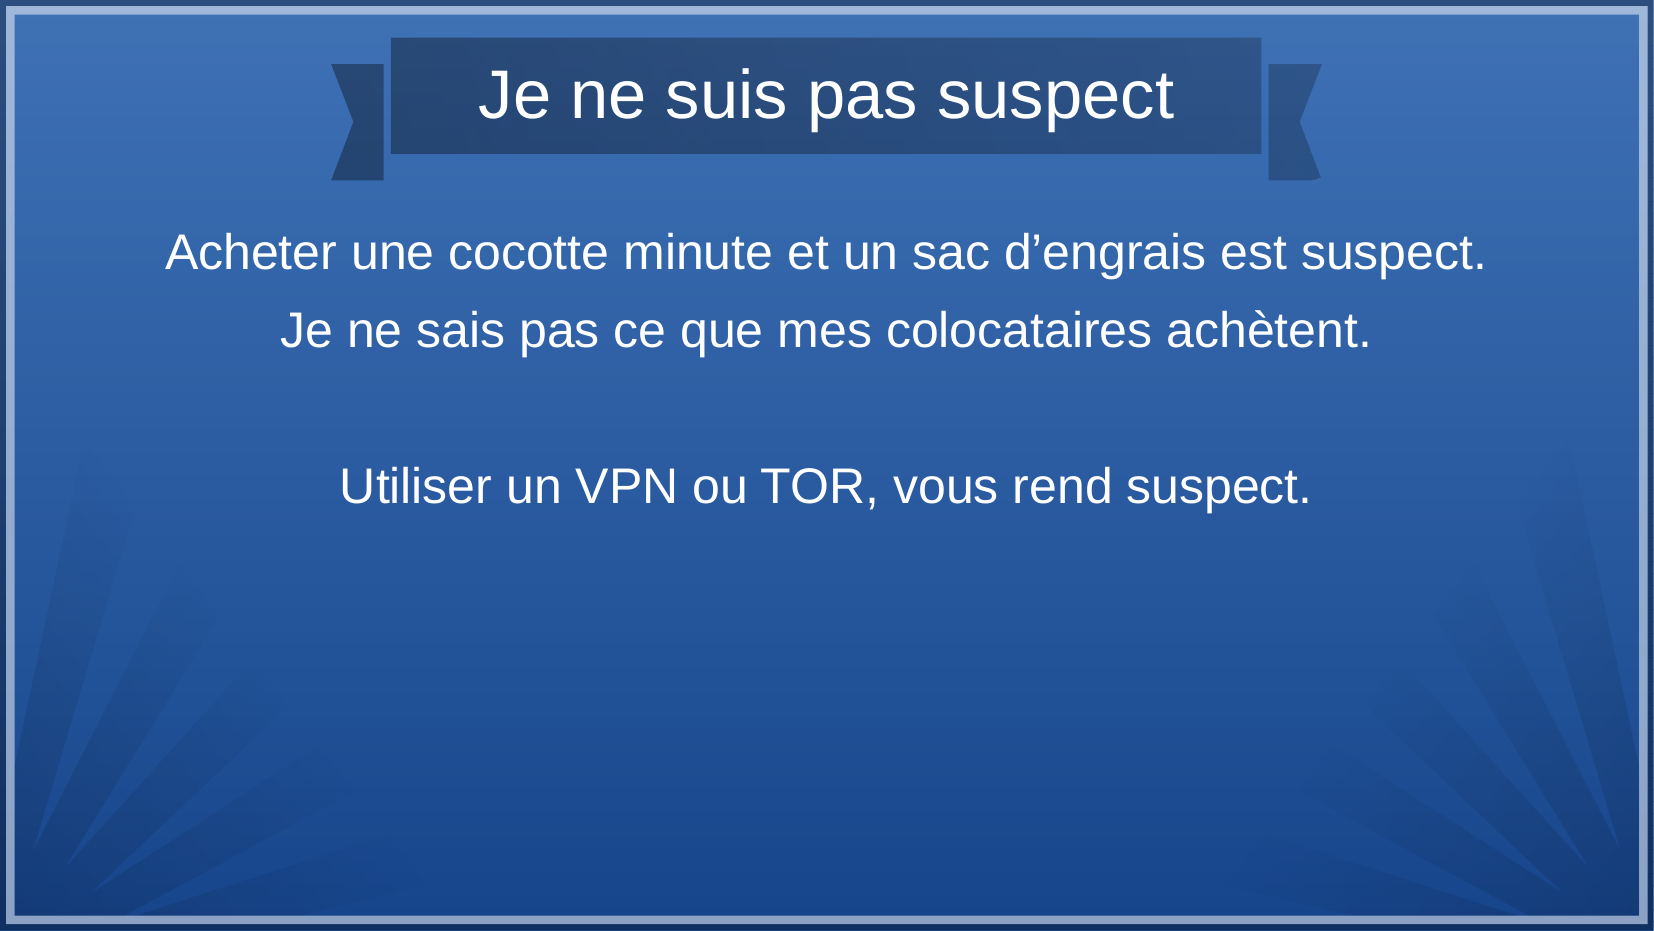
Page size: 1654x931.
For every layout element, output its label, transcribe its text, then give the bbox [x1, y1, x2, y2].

list Acheter une cocotte minute et un sac d’engrais est suspect. Je ne sais pas ce que mes colocataires achètent. Utiliser un VPN ou TOR, vous rend suspect. [82, 224, 1571, 848]
title Je ne suis pas suspect [389, 35, 1264, 154]
